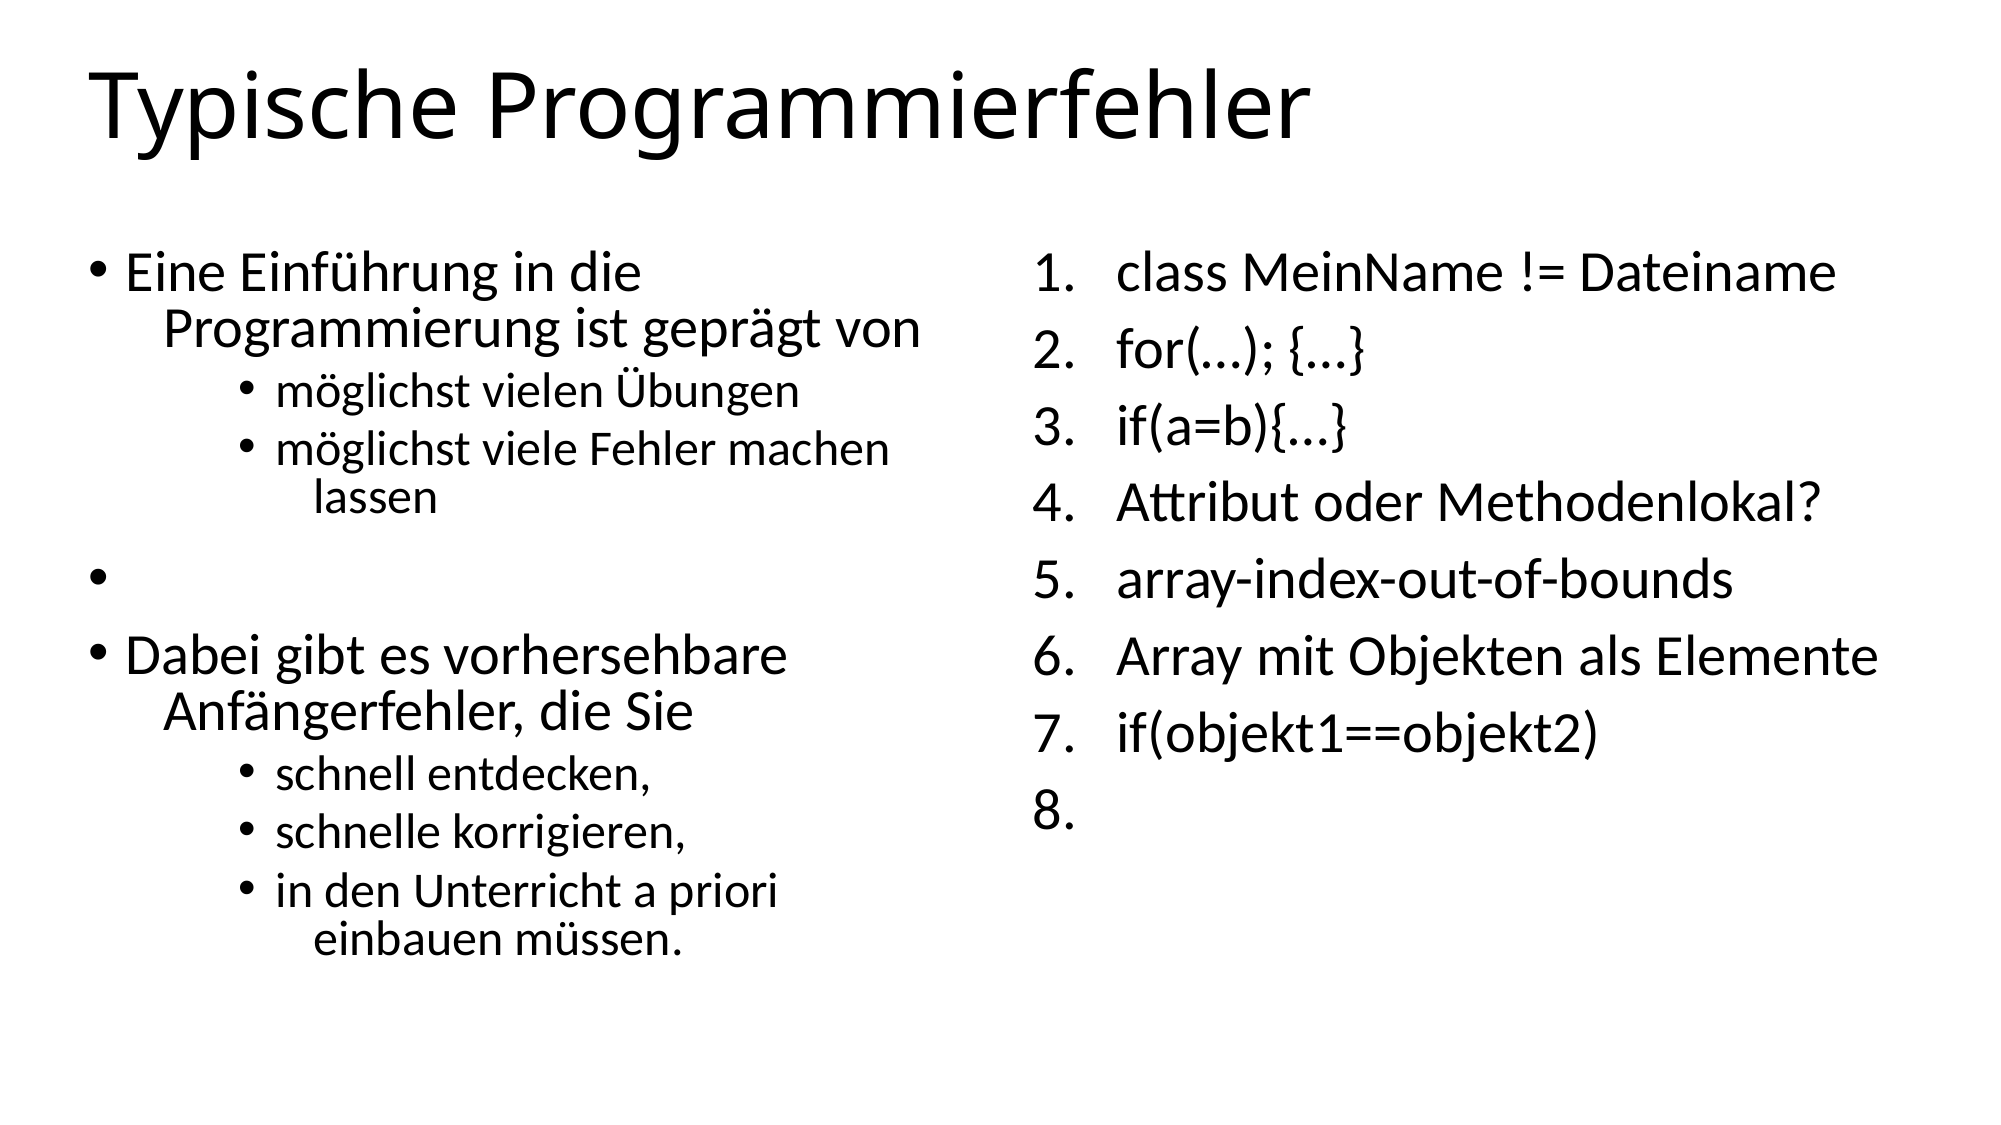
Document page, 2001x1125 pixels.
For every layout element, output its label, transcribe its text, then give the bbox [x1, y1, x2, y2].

title Typische Programmierfehler [73, 0, 1984, 218]
list class MeinName != Dateiname for(…); {…} if(a=b){…} Attribut oder Methodenlokal? array-index-out-of-bounds Array mit Objekten als Elemente if(objekt1==objekt2) [1017, 239, 1984, 1003]
list Eine Einführung in die Programmierung ist geprägt von möglichst vielen Übungen möglichst viele Fehler machen lassen Dabei gibt es vorhersehbare Anfängerfehler, die Sie schnell entdecken, schnelle korrigieren, in den Unterricht a priori einbauen müssen. [73, 239, 952, 1003]
